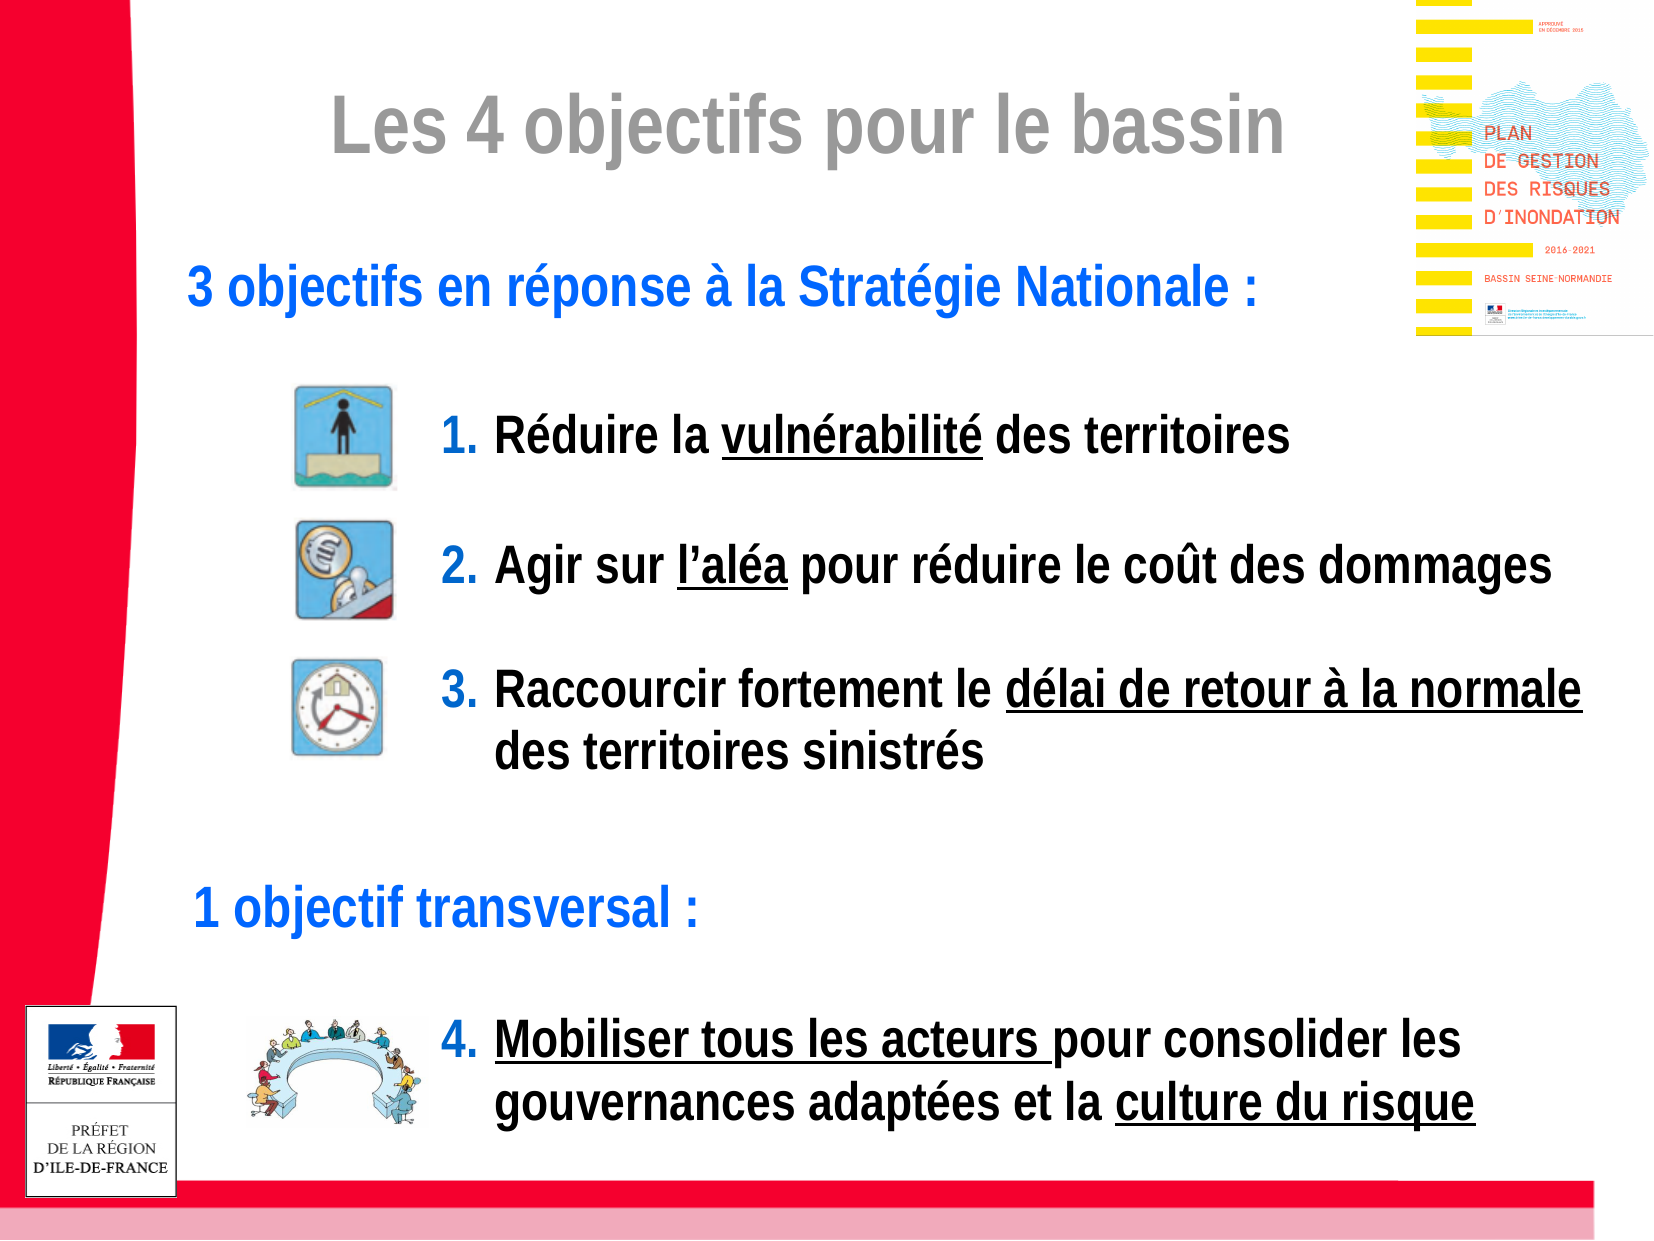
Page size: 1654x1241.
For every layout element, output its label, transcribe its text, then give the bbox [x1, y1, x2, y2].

text_box 3 objectifs en réponse à la Stratégie Nationale : [116, 251, 1416, 319]
picture [0, 0, 1654, 1240]
list Réduire la vulnérabilité des territoires Agir sur l’aléa pour réduire le coût des dommages Raccourcir fortement le délai de retour à la normale des territoires sinistrés Mobiliser tous les acteurs pour consolider les gouvernances adaptées et la culture du risque [423, 319, 1633, 1129]
text_box 1 objectif transversal : [167, 865, 1427, 947]
title Les 4 objectifs pour le bassin [166, 23, 1416, 223]
